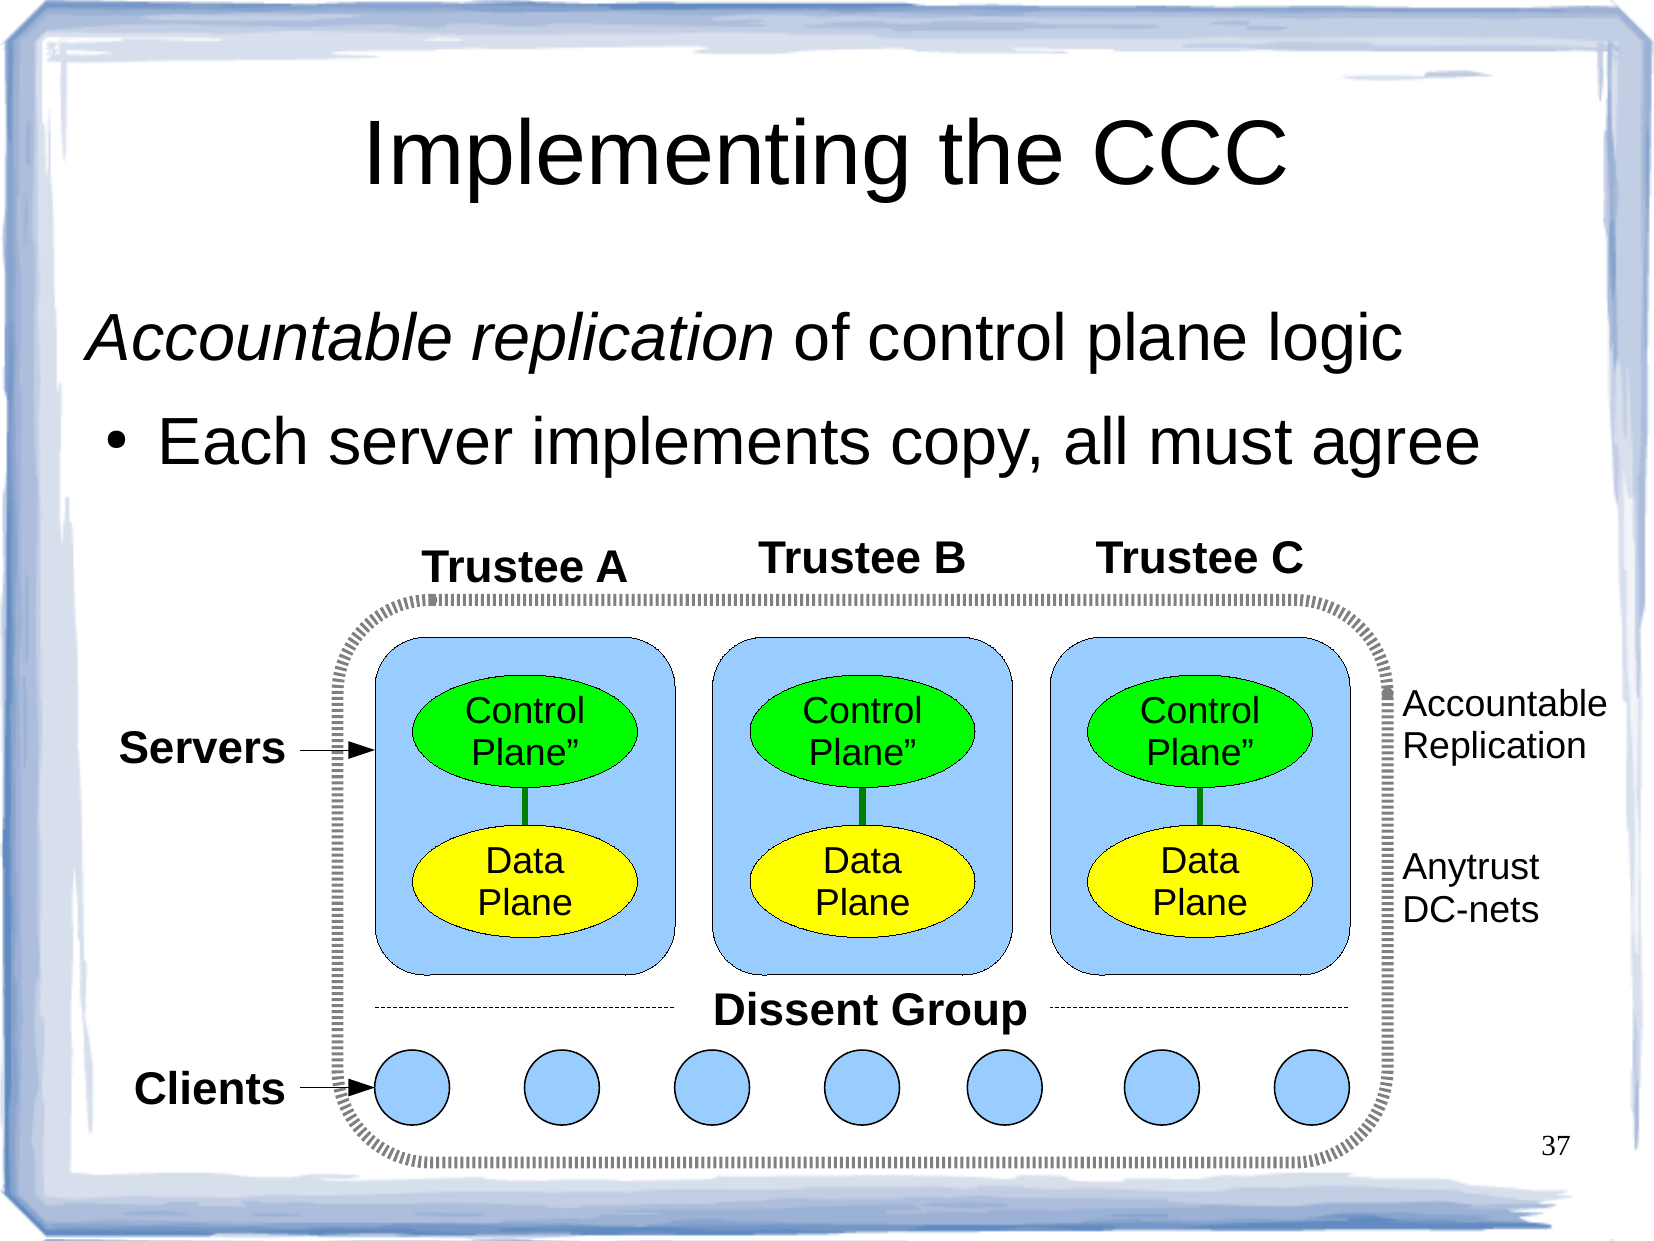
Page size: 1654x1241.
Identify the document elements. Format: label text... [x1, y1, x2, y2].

text_box Trustee C [1050, 525, 1351, 601]
text_box Data Plane [1087, 825, 1313, 938]
text_box Data Plane [412, 825, 638, 938]
text_box [824, 1050, 900, 1126]
text_box [1050, 637, 1351, 976]
text_box Servers [75, 712, 301, 788]
list Accountable replication of control plane logic Each server implements copy, all must agree [86, 300, 1576, 479]
text_box [674, 1050, 750, 1126]
picture [0, 0, 1654, 1241]
text_box Trustee A [375, 533, 676, 601]
text_box [712, 637, 1013, 976]
text_box Control Plane” [750, 675, 976, 788]
text_box Trustee B [712, 525, 1013, 601]
text_box Clients [75, 1054, 301, 1126]
text_box [375, 637, 676, 976]
text_box [374, 1050, 450, 1126]
text_box [524, 1050, 600, 1126]
title Implementing the CCC [82, 49, 1571, 257]
text_box [1274, 1050, 1350, 1126]
text_box Dissent Group [675, 975, 1051, 1051]
text_box Data Plane [750, 825, 976, 938]
text_box [967, 1050, 1043, 1126]
text_box Anytrust DC-nets [1387, 838, 1654, 938]
text_box Control Plane” [412, 675, 638, 788]
text_box [1124, 1050, 1200, 1126]
text_box Control Plane” [1087, 675, 1313, 788]
text_box Accountable Replication [1387, 675, 1654, 774]
